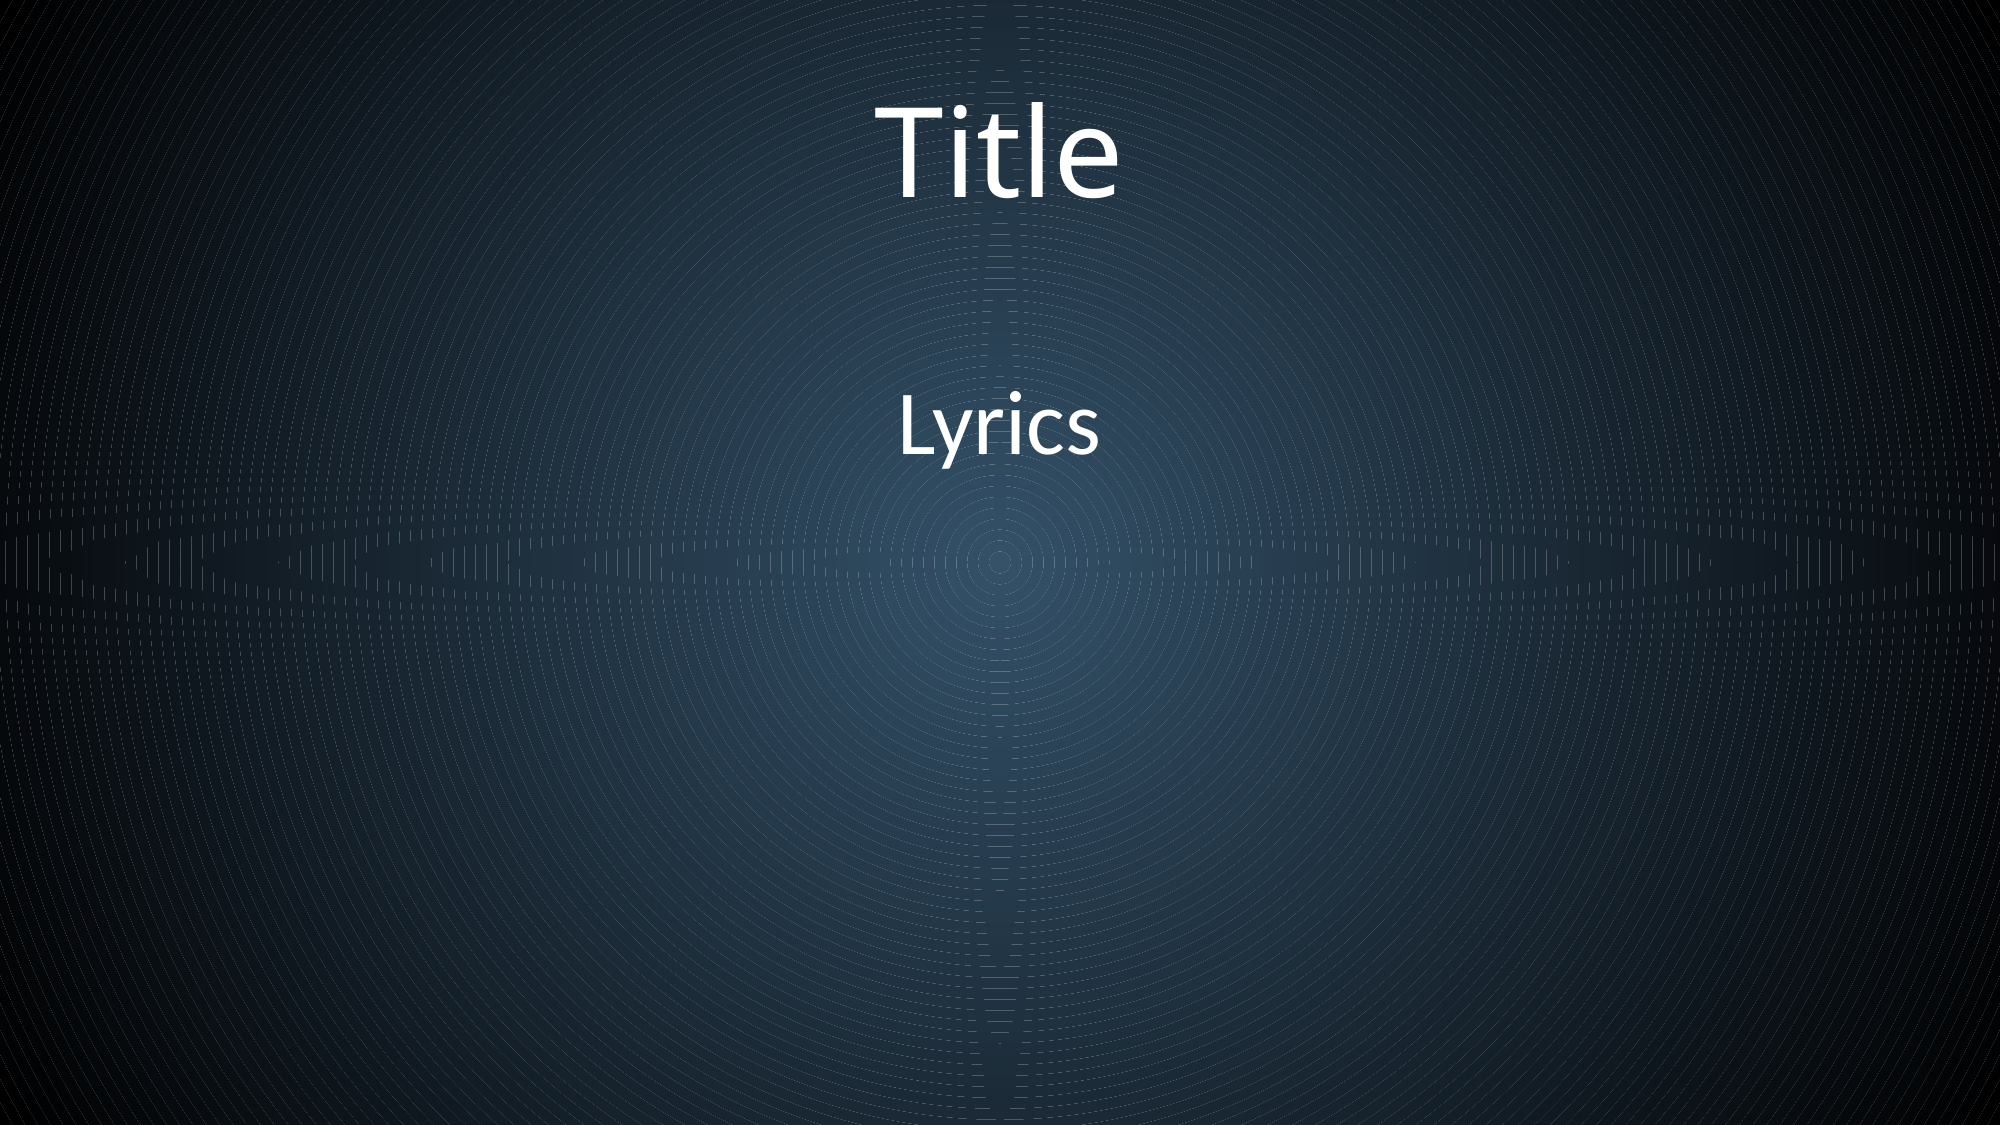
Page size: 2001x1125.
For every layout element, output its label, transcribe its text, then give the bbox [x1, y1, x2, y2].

subtitle Lyrics [0, 375, 2000, 1125]
title Title [249, 0, 1750, 225]
